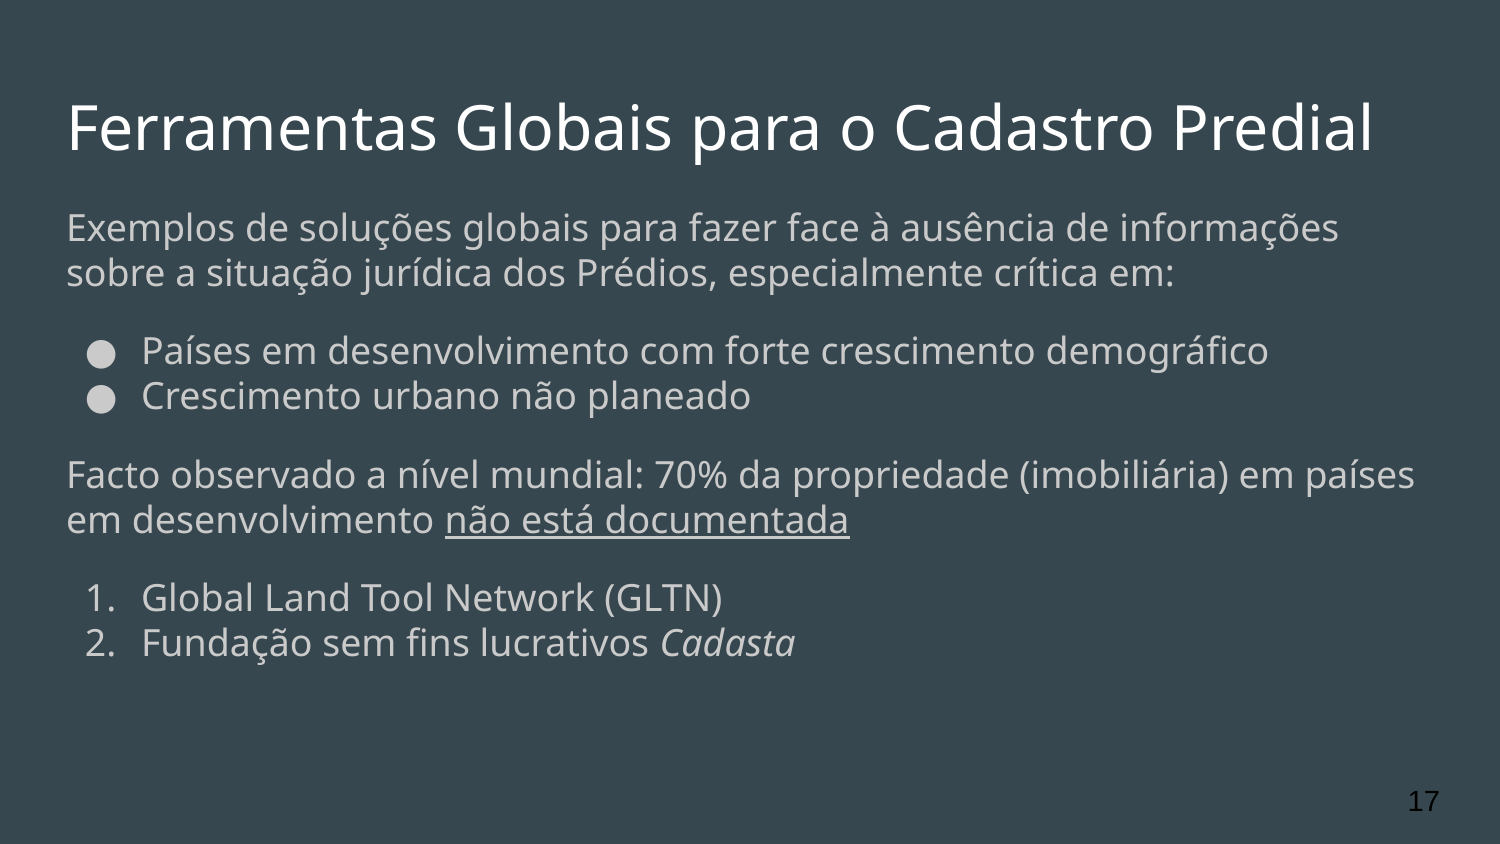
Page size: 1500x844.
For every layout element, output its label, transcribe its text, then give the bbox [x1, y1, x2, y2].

slide_number <number> [1392, 767, 1483, 833]
title Ferramentas Globais para o Cadastro Predial [51, 72, 1449, 167]
list Exemplos de soluções globais para fazer face à ausência de informações sobre a situação jurídica dos Prédios, especialmente crítica em: Países em desenvolvimento com forte crescimento demográfico Crescimento urbano não planeado Facto observado a nível mundial: 70% da propriedade (imobiliária) em países em desenvolvimento não está documentada Global Land Tool Network (GLTN) Fundação sem fins lucrativos Cadasta [51, 189, 1449, 750]
